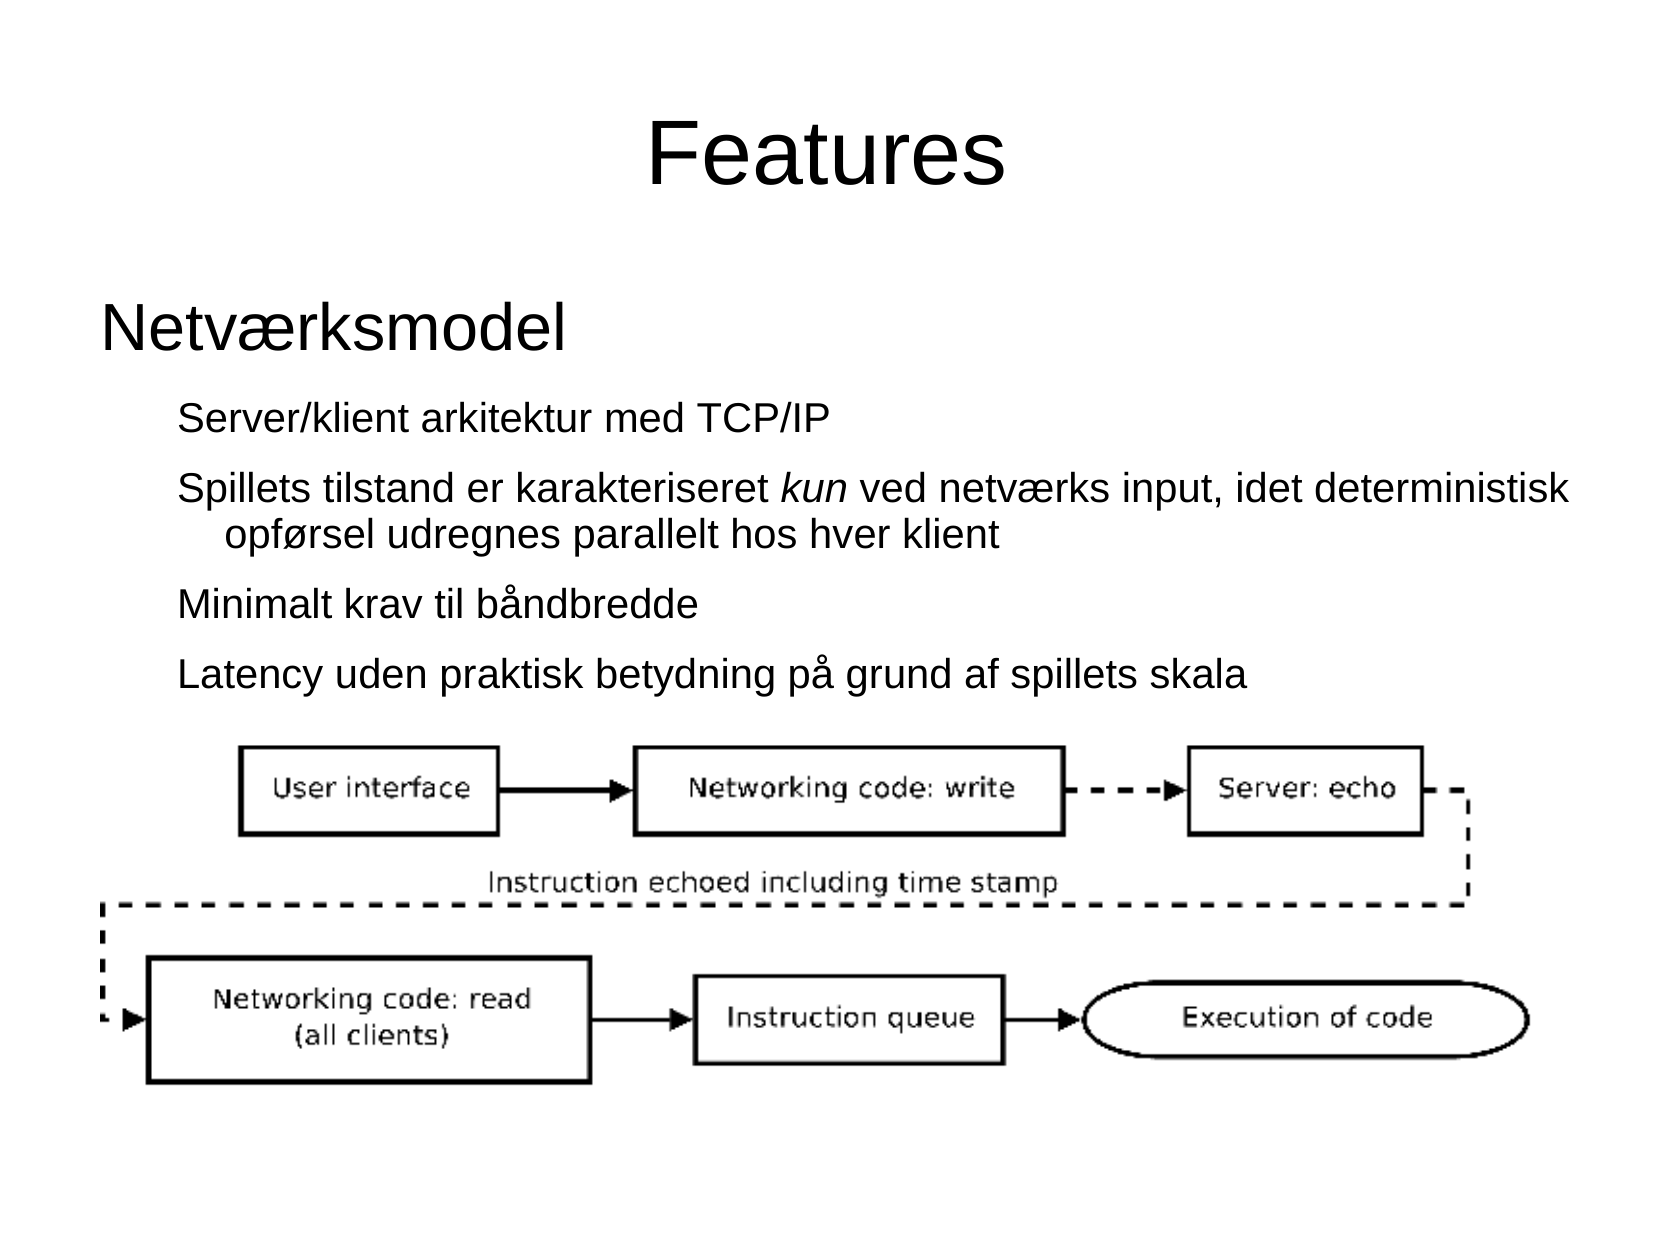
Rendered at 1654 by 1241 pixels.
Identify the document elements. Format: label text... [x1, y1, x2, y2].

chart [37, 606, 1654, 1088]
title Features [82, 49, 1571, 257]
list Netværksmodel Server/klient arkitektur med TCP/IP Spillets tilstand er karakteriseret kun ved netværks input, idet deterministisk opførsel udregnes parallelt hos hver klient Minimalt krav til båndbredde Latency uden praktisk betydning på grund af spillets skala [82, 290, 1571, 606]
